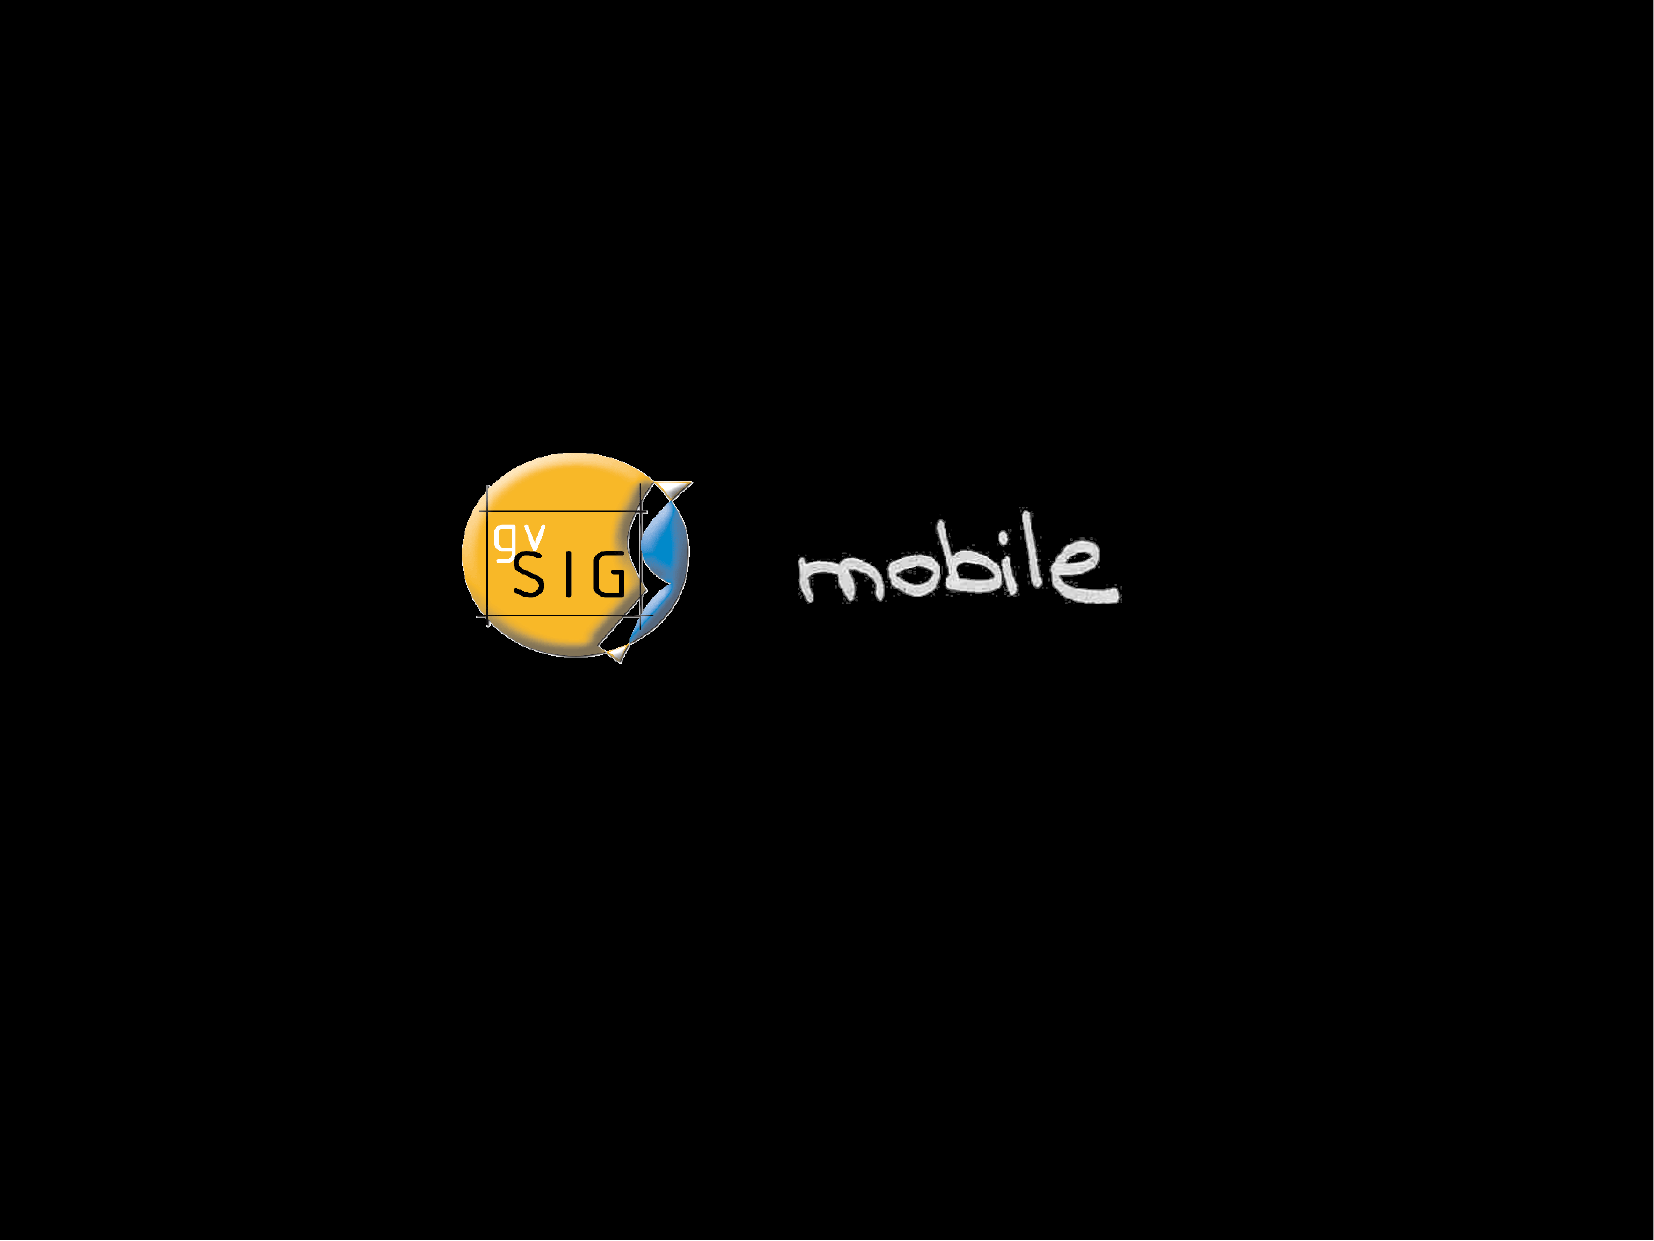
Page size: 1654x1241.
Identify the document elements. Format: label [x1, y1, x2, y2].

picture [457, 450, 694, 665]
picture [763, 501, 1182, 621]
